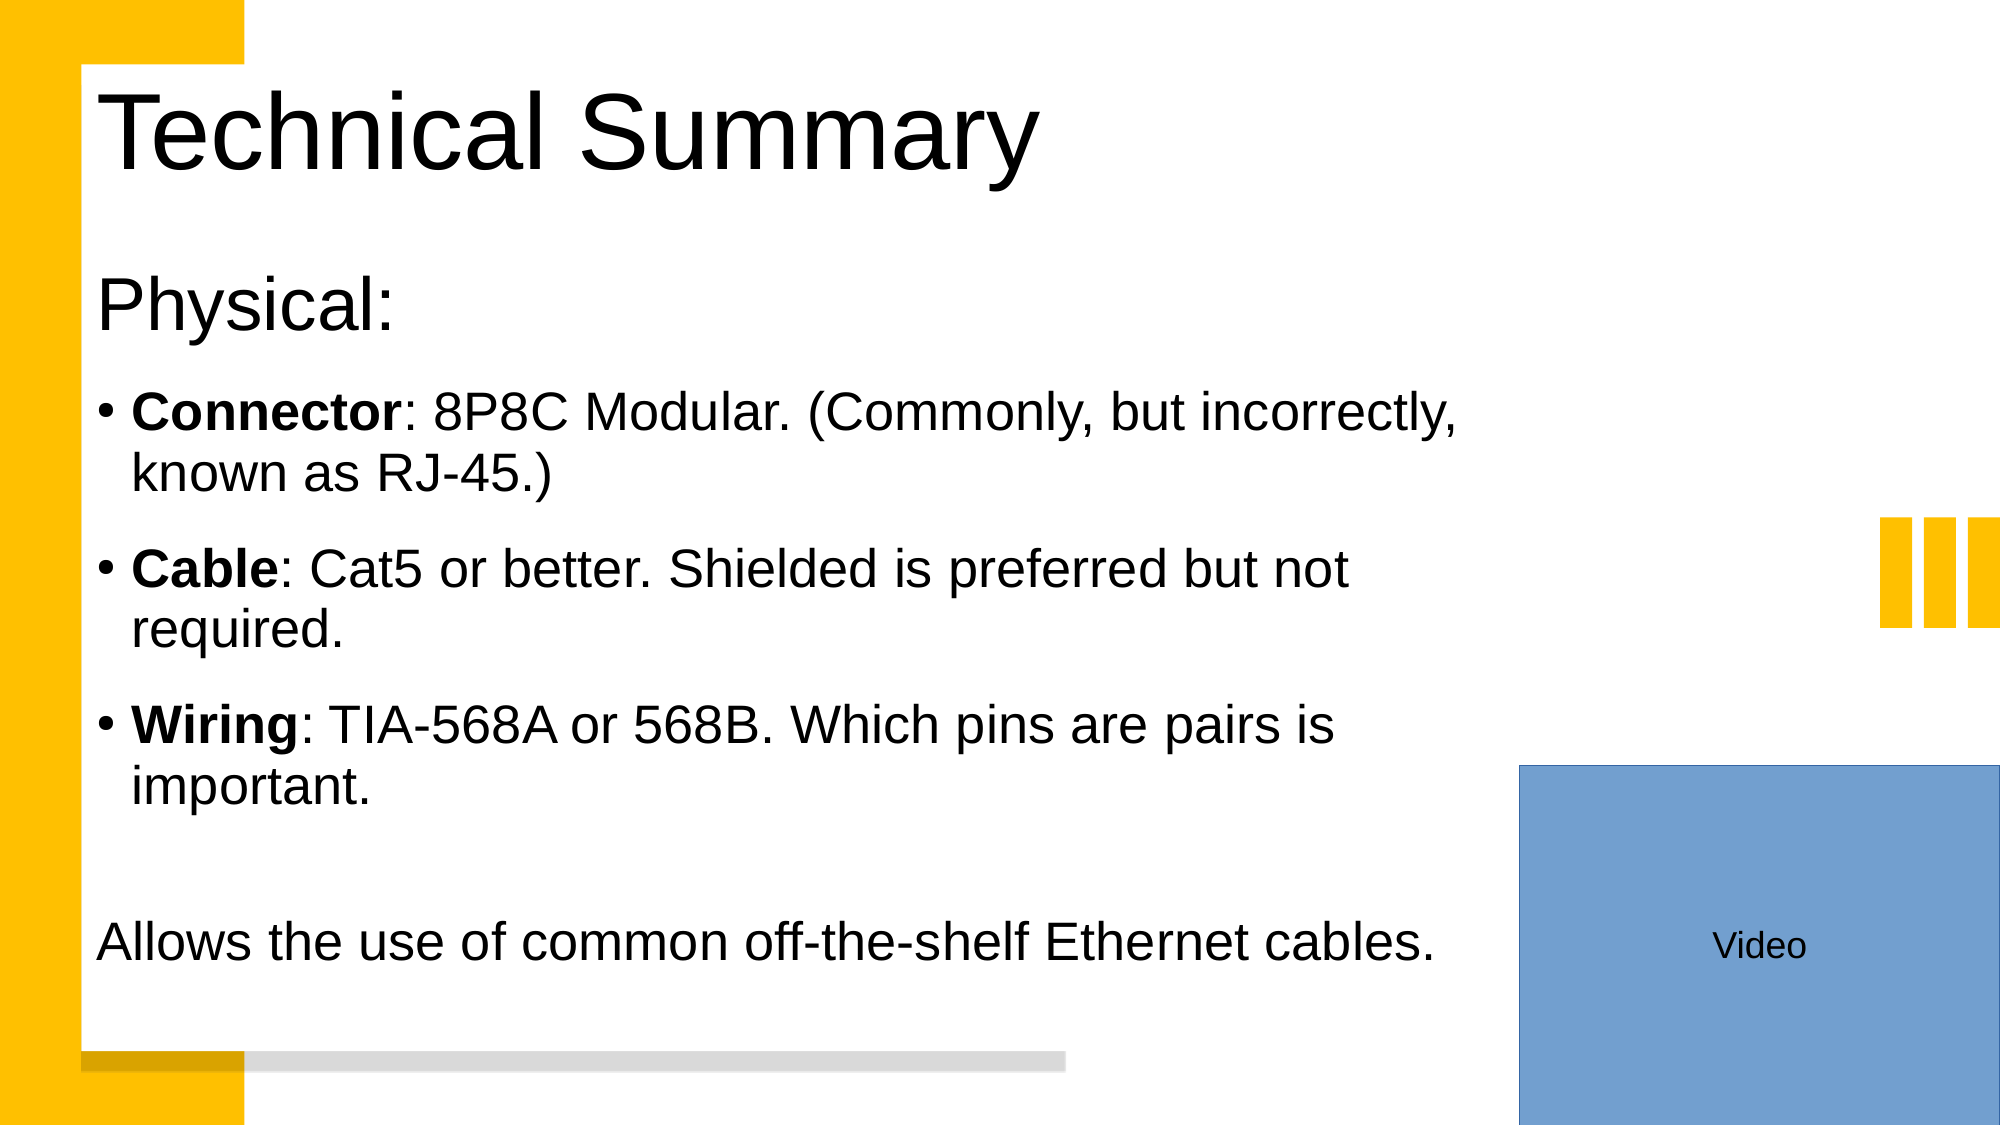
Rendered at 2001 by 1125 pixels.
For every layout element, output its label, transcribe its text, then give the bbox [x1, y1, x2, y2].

text_box [0, 0, 2000, 1125]
text_box Physical: Connector: 8P8C Modular. (Commonly, but incorrectly, known as RJ-45.) Cable: Cat5 or better. Shielded is preferred but not required. Wiring: TIA-568A or 568B. Which pins are pairs is important. Allows the use of common off-the-shelf Ethernet cables. [81, 254, 1516, 1041]
text_box Video [1519, 765, 2000, 1125]
text_box Technical Summary [81, 64, 1921, 201]
